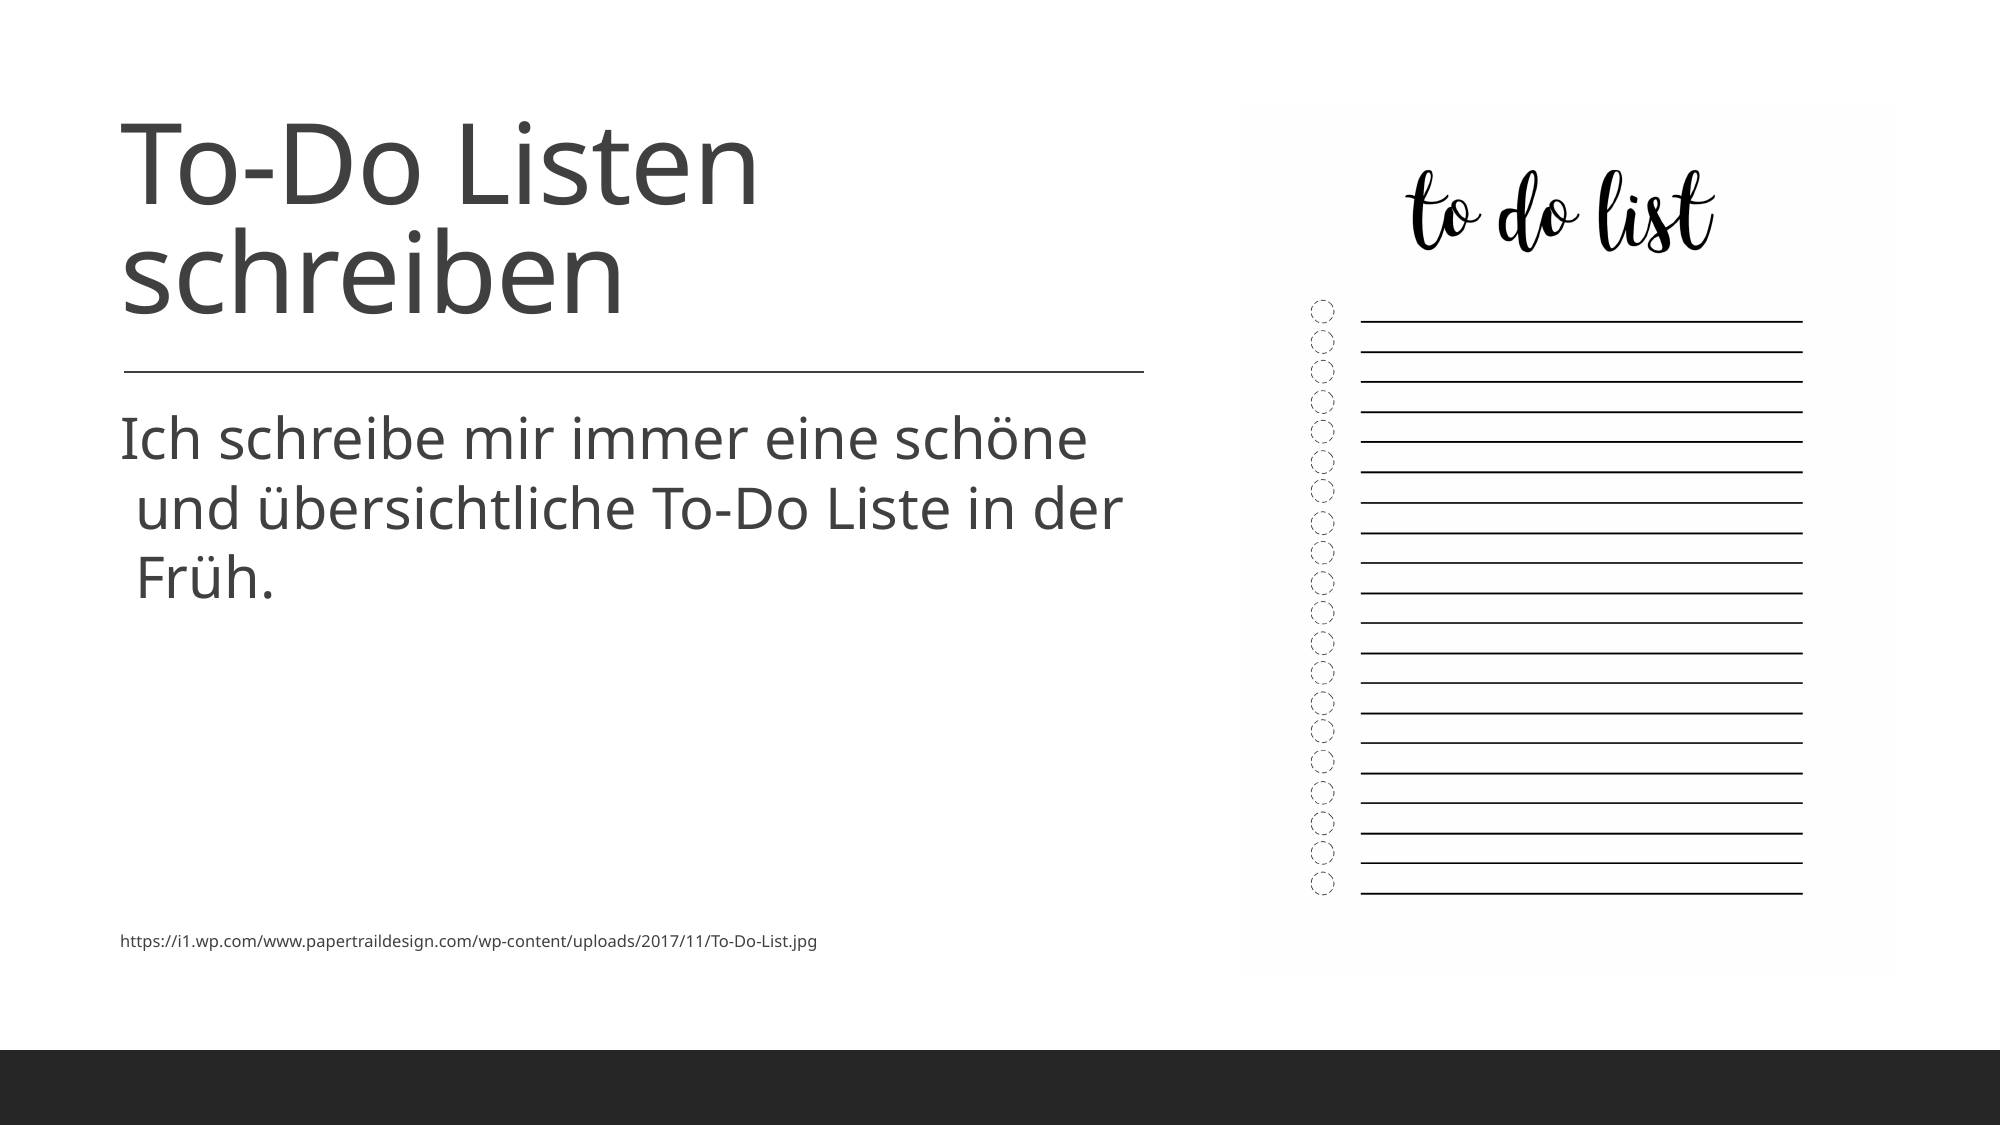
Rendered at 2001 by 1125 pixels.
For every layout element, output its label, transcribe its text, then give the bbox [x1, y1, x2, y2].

list Ich schreibe mir immer eine schöne und übersichtliche To-Do Liste in der Früh. https://i1.wp.com/www.papertraildesign.com/wp-content/uploads/2017/11/To-Do-List.jpg [105, 394, 1161, 963]
text_box [0, 0, 2000, 1125]
title To-Do Listen schreiben [105, 104, 1161, 343]
picture [1239, 104, 1897, 977]
